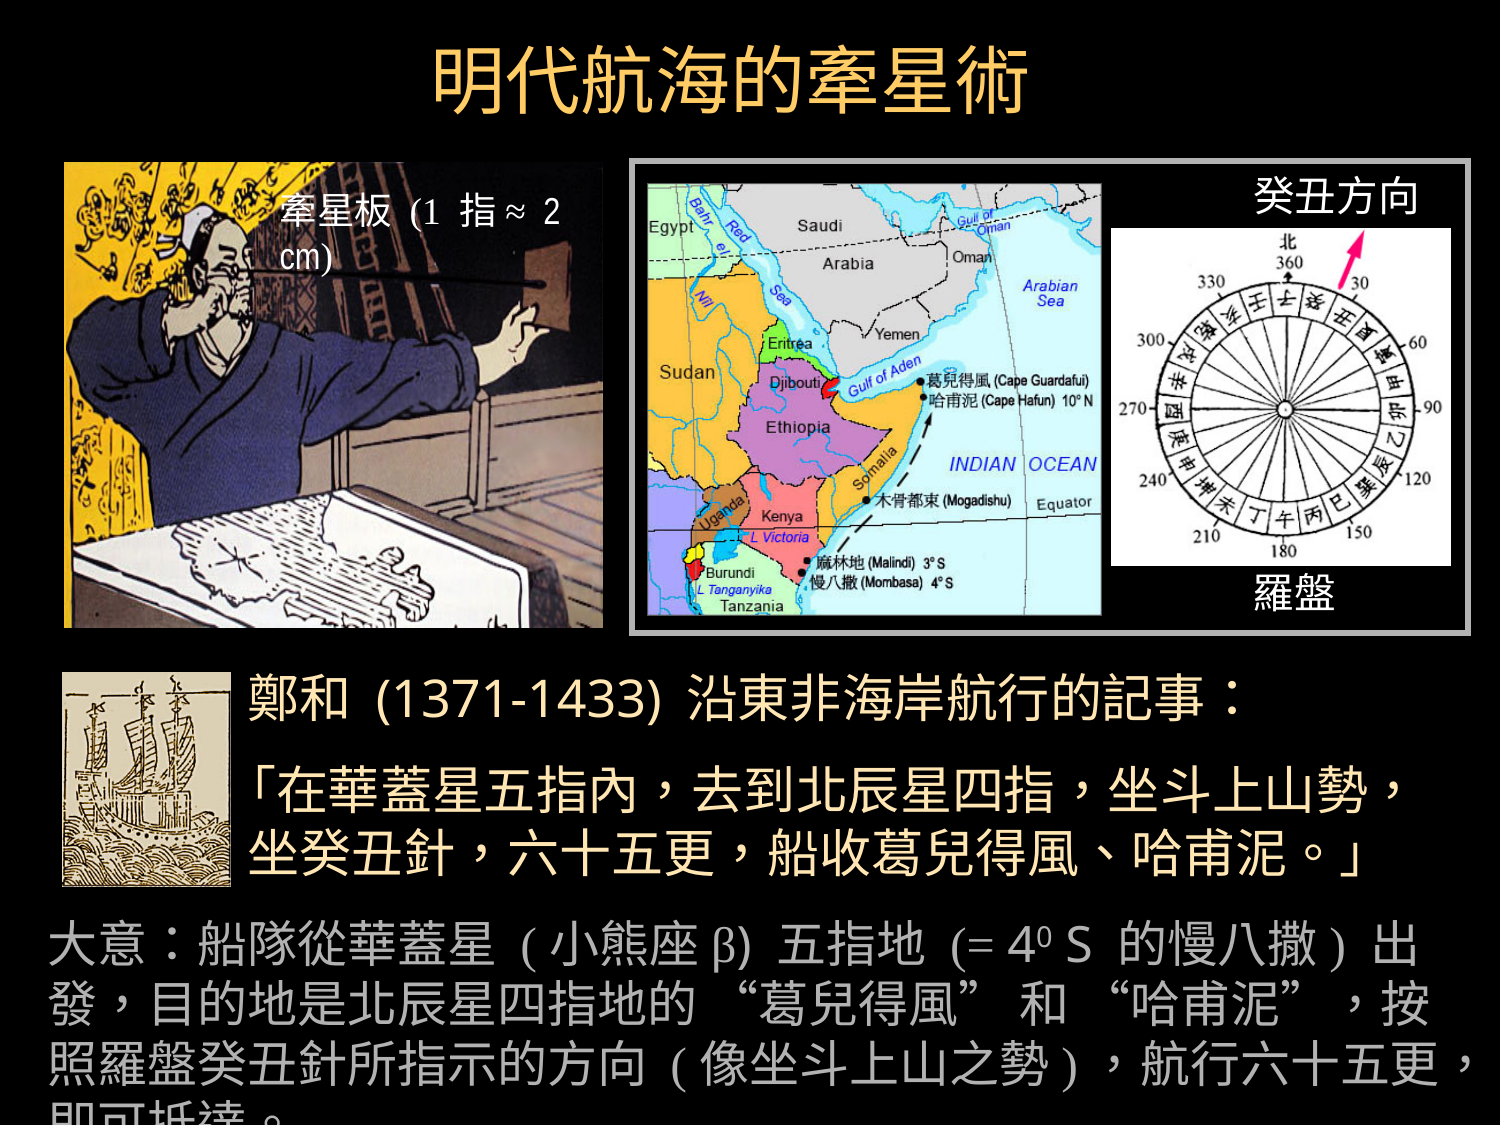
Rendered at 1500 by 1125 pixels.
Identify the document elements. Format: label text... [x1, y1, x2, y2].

text_box 羅盤 [1252, 570, 1340, 618]
text_box 鄭和 (1371-1433) 沿東非海岸航行的記事： 「在華蓋星五指內，去到北辰星四指，坐斗上山勢， 坐癸丑針，六十五更，船收葛兒得風、哈甫泥。」 大意：船隊從華蓋星 (小熊座β) 五指地 (= 40 S 的慢八撒) 出發，目的地是北辰星四指地的 “葛兒得風” 和 “哈甫泥”，按照羅盤癸丑針所指示的方向 (像坐斗上山之勢)，航行六十五更，即可抵達。 [47, 665, 1471, 1091]
text_box 牽星板 (1 指 ≈ 2 cm) [279, 186, 605, 245]
text_box 癸丑方向 [1253, 169, 1439, 228]
text_box 明代航海的牽星術 [425, 28, 1093, 130]
picture [62, 672, 231, 888]
picture [1111, 228, 1451, 566]
picture [64, 162, 603, 628]
picture [647, 183, 1102, 616]
